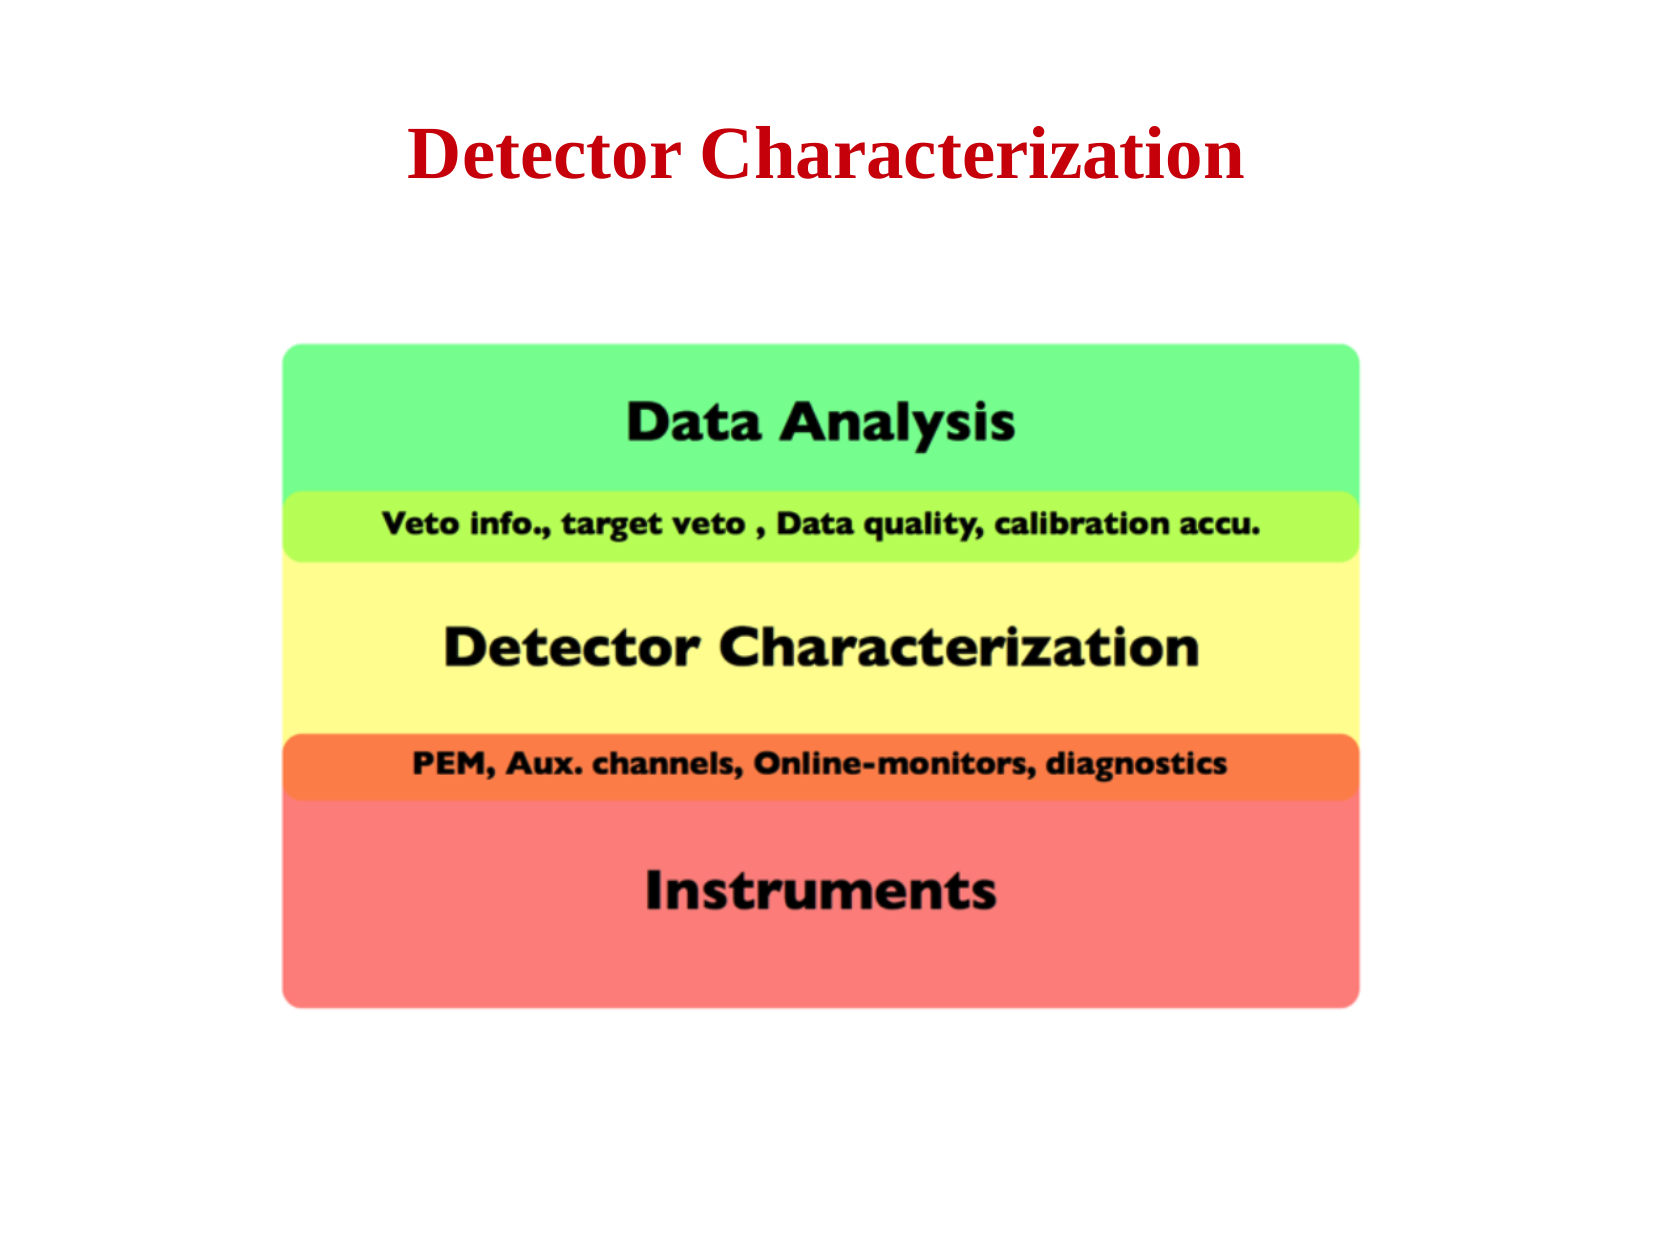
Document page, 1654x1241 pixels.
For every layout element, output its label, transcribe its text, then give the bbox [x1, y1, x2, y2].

picture [259, 330, 1382, 1032]
title Detector Characterization [82, 49, 1571, 257]
